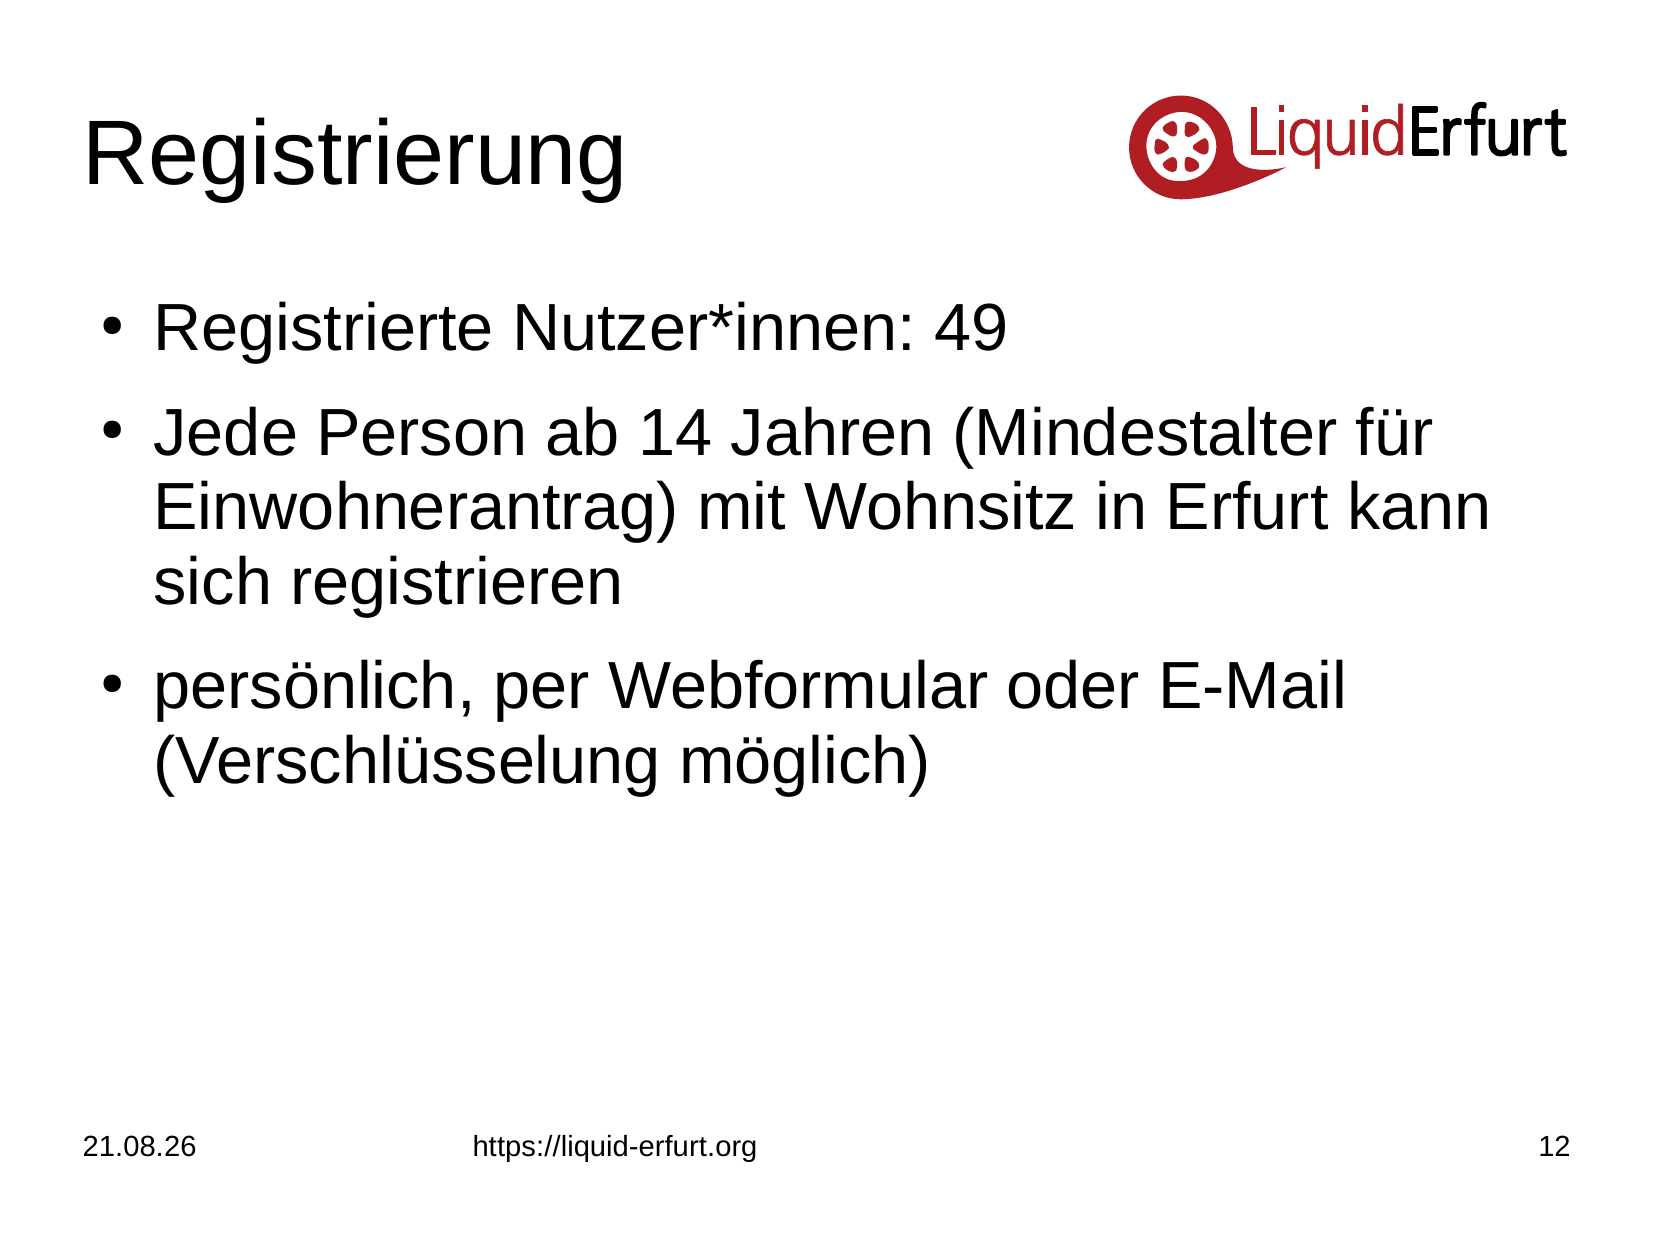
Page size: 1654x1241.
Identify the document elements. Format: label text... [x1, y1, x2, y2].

list Registrierte Nutzer*innen: 49 Jede Person ab 14 Jahren (Mindestalter für Einwohnerantrag) mit Wohnsitz in Erfurt kann sich registrieren persönlich, per Webformular oder E-Mail (Verschlüsselung möglich) [82, 290, 1571, 1010]
title Registrierung [82, 49, 1571, 257]
